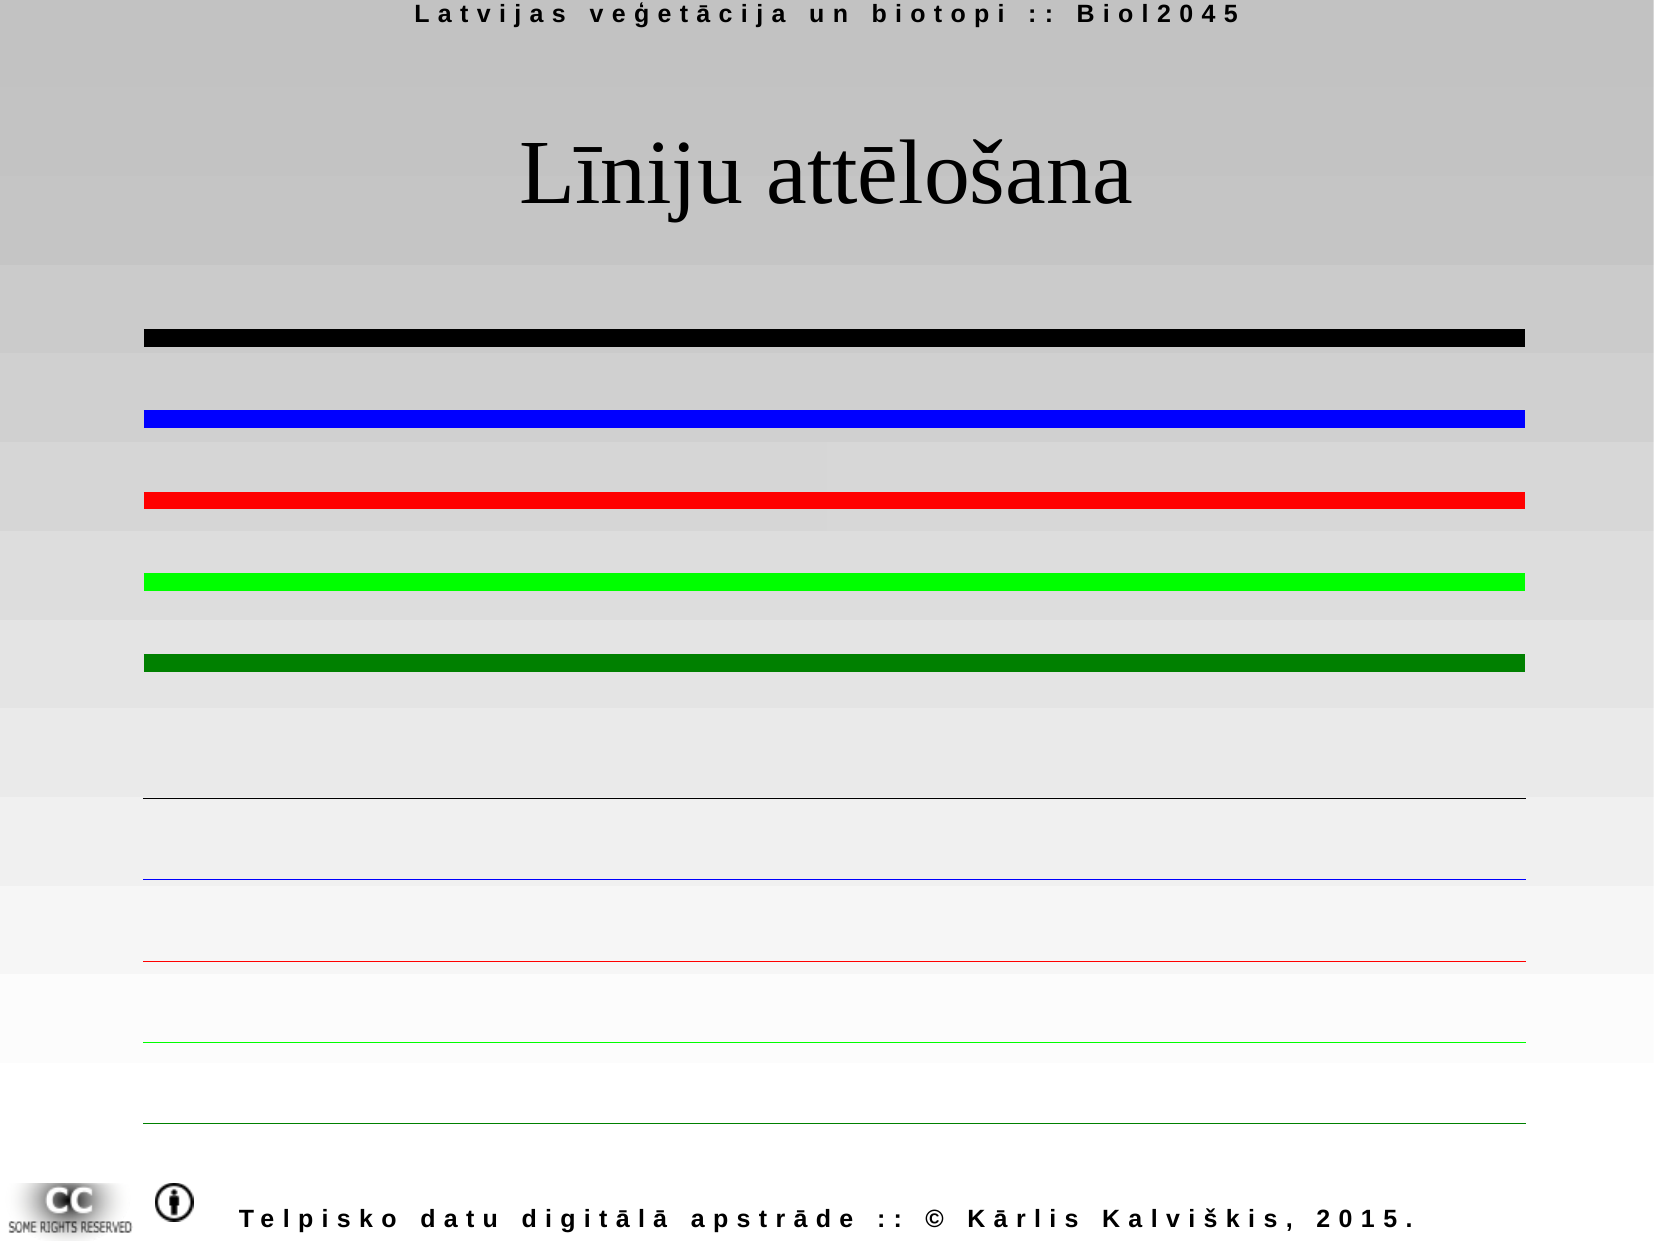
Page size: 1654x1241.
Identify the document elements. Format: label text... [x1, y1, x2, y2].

title Līniju attēlošana [29, 0, 1625, 551]
picture [0, 0, 1654, 1241]
